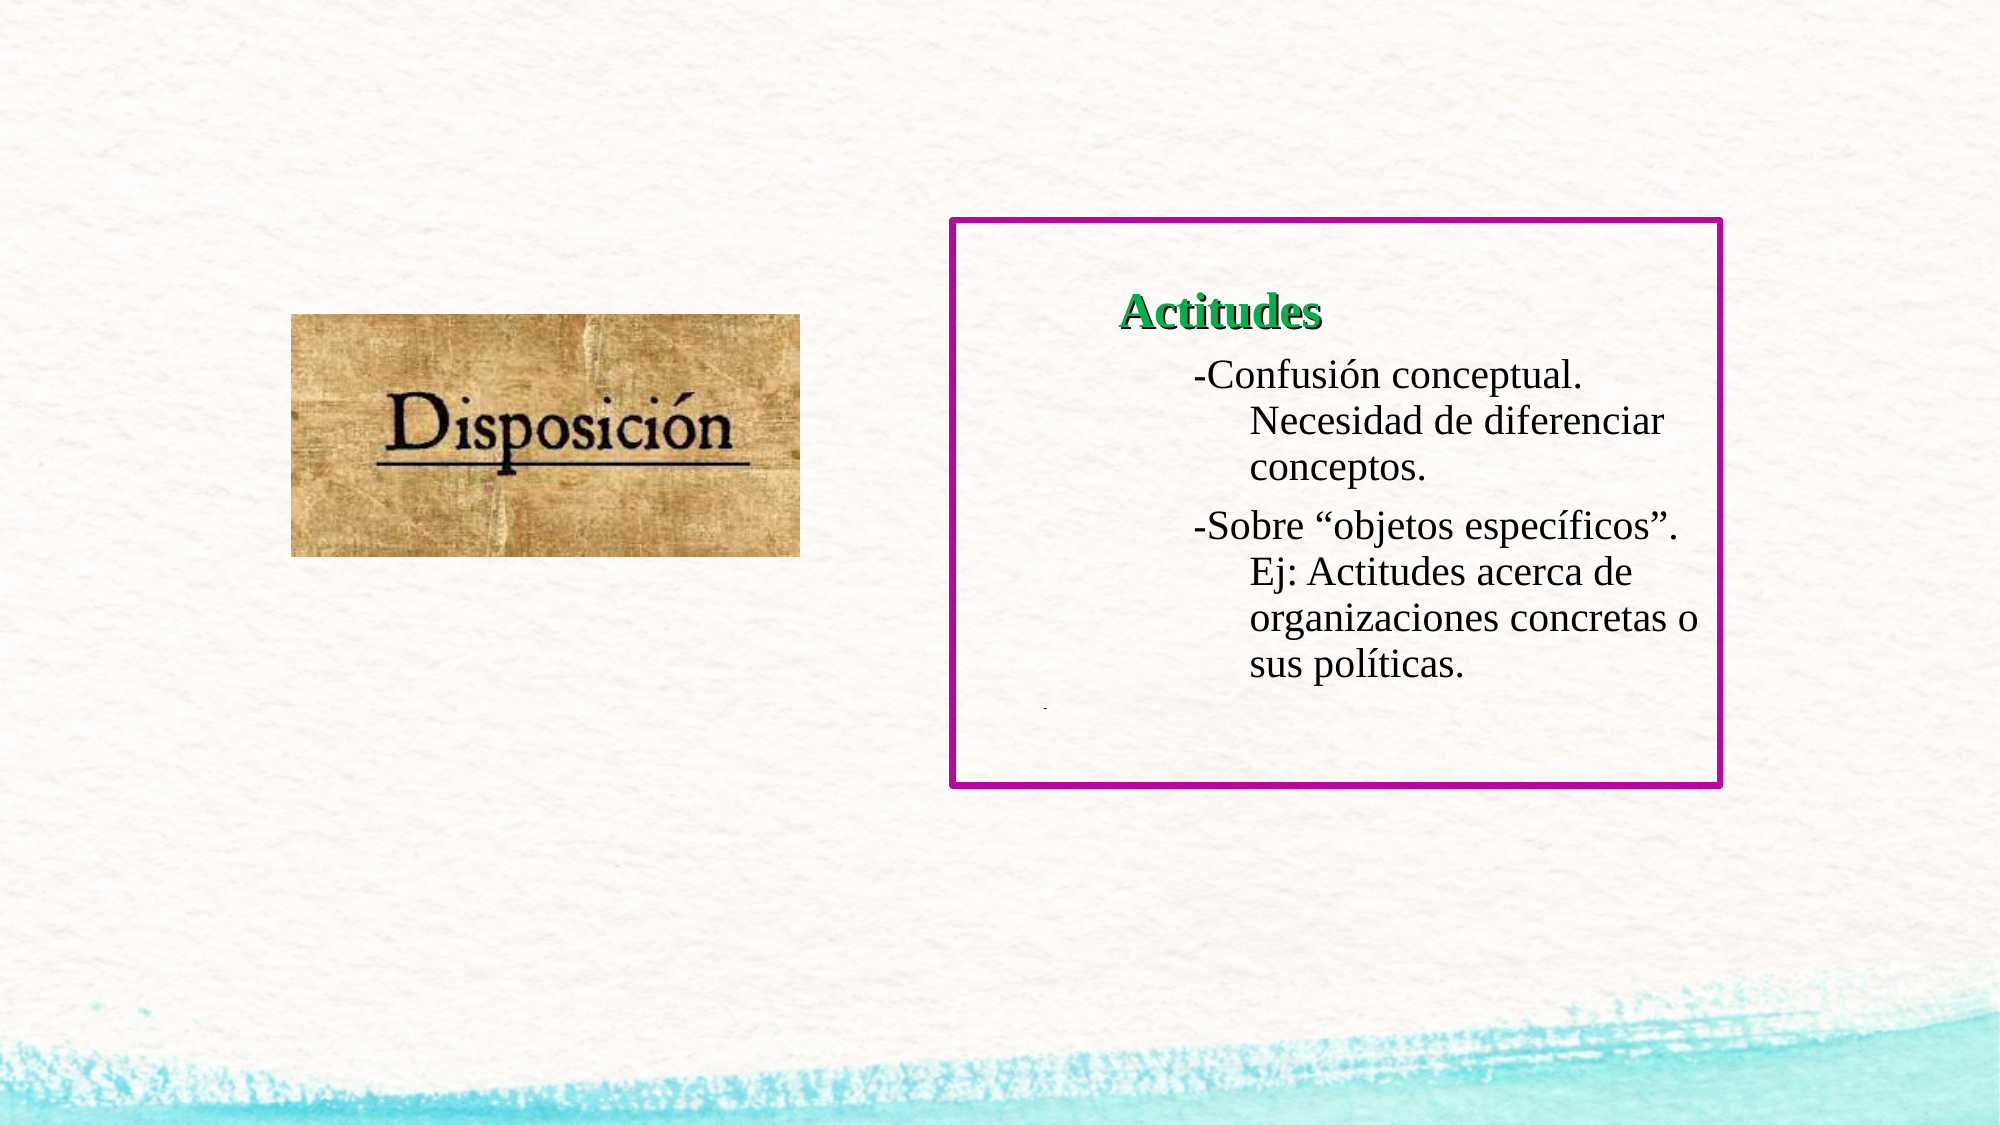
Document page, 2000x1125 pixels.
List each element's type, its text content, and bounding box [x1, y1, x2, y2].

text_box Actitudes Confusión conceptual. Necesidad de diferenciar conceptos. Sobre “objetos específicos”. Ej: Actitudes acerca de organizaciones concretas o sus políticas. [952, 220, 1721, 786]
picture [0, 0, 2000, 1125]
